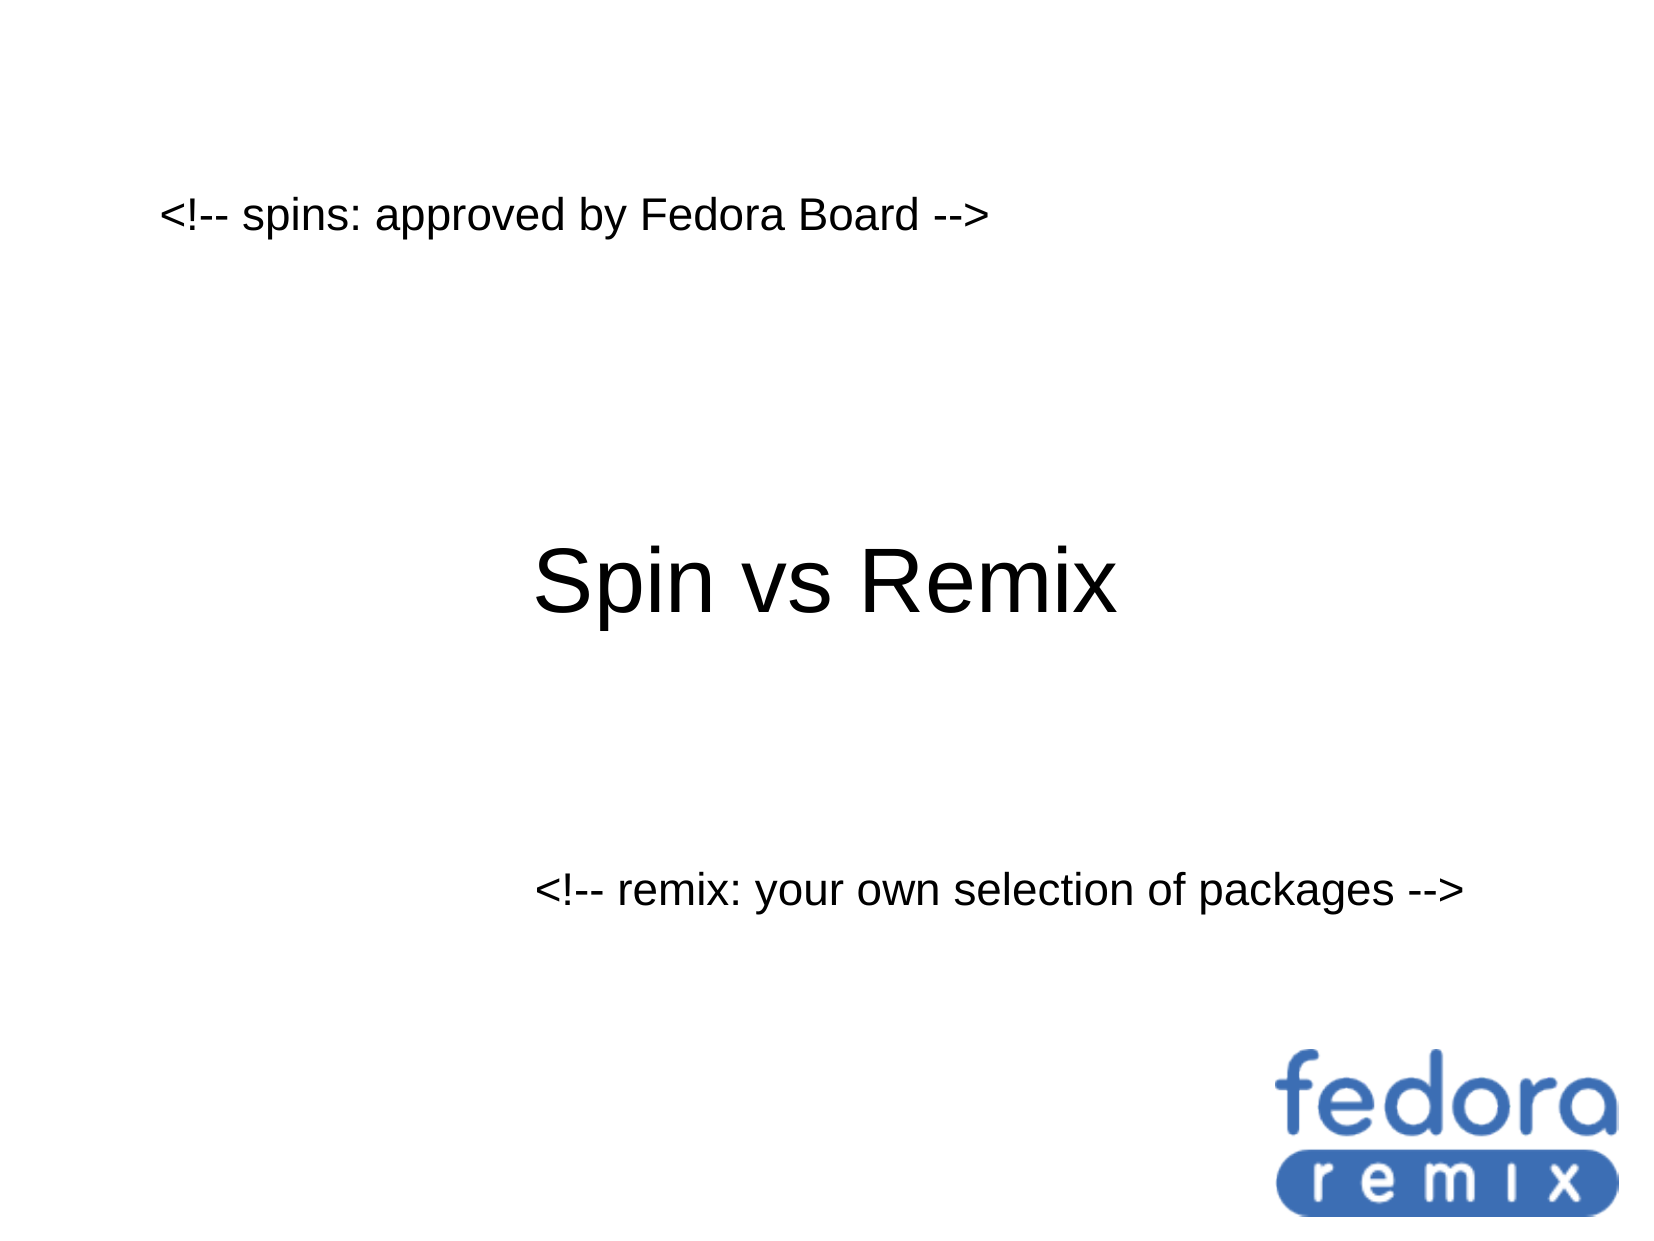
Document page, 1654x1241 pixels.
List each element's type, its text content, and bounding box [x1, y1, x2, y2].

picture [1275, 1049, 1619, 1217]
title <!-- remix: your own selection of packages --> [499, 841, 1501, 938]
title <!-- spins: approved by Fedora Board --> [75, 166, 1076, 263]
title Spin vs Remix [82, 525, 1571, 638]
